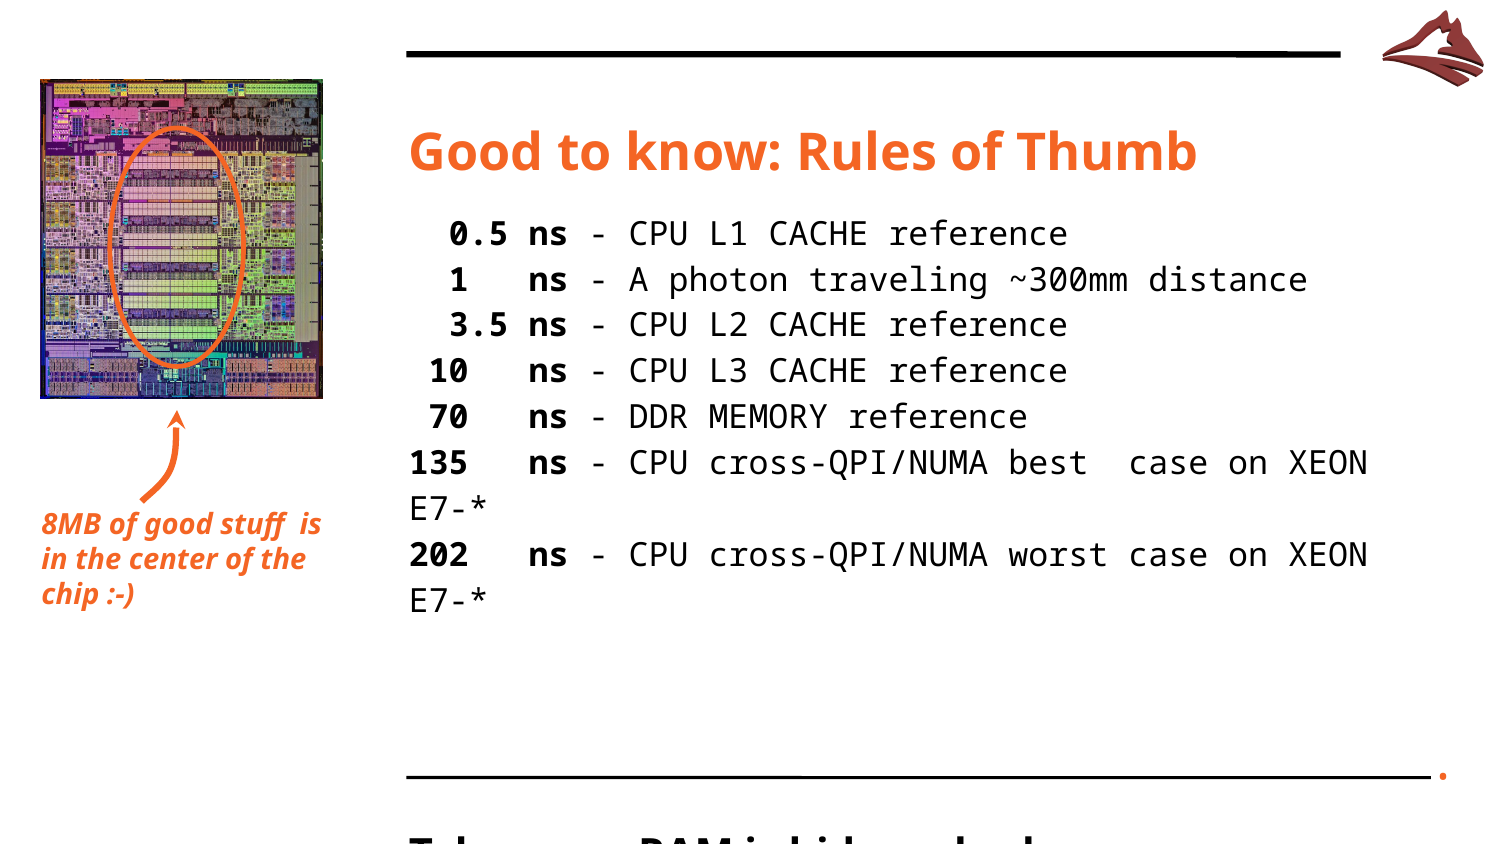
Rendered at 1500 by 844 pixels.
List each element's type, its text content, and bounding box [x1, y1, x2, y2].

text_box 8MB of good stuff is in the center of the chip :-) [26, 490, 360, 626]
picture [1382, 10, 1484, 87]
title Good to know: Rules of Thumb [393, 94, 1431, 199]
list 0.5 ns - CPU L1 CACHE reference 1 ns - A photon traveling ~300mm distance 3.5 ns - CPU L2 CACHE reference 10 ns - CPU L3 CACHE reference 70 ns - DDR MEMORY reference 135 ns - CPU cross-QPI/NUMA best case on XEON E7-* 202 ns - CPU cross-QPI/NUMA worst case on XEON E7-* Takeaway: RAM is hideously slow [393, 199, 1431, 779]
text_box • [1422, 743, 1475, 809]
picture [40, 79, 323, 399]
